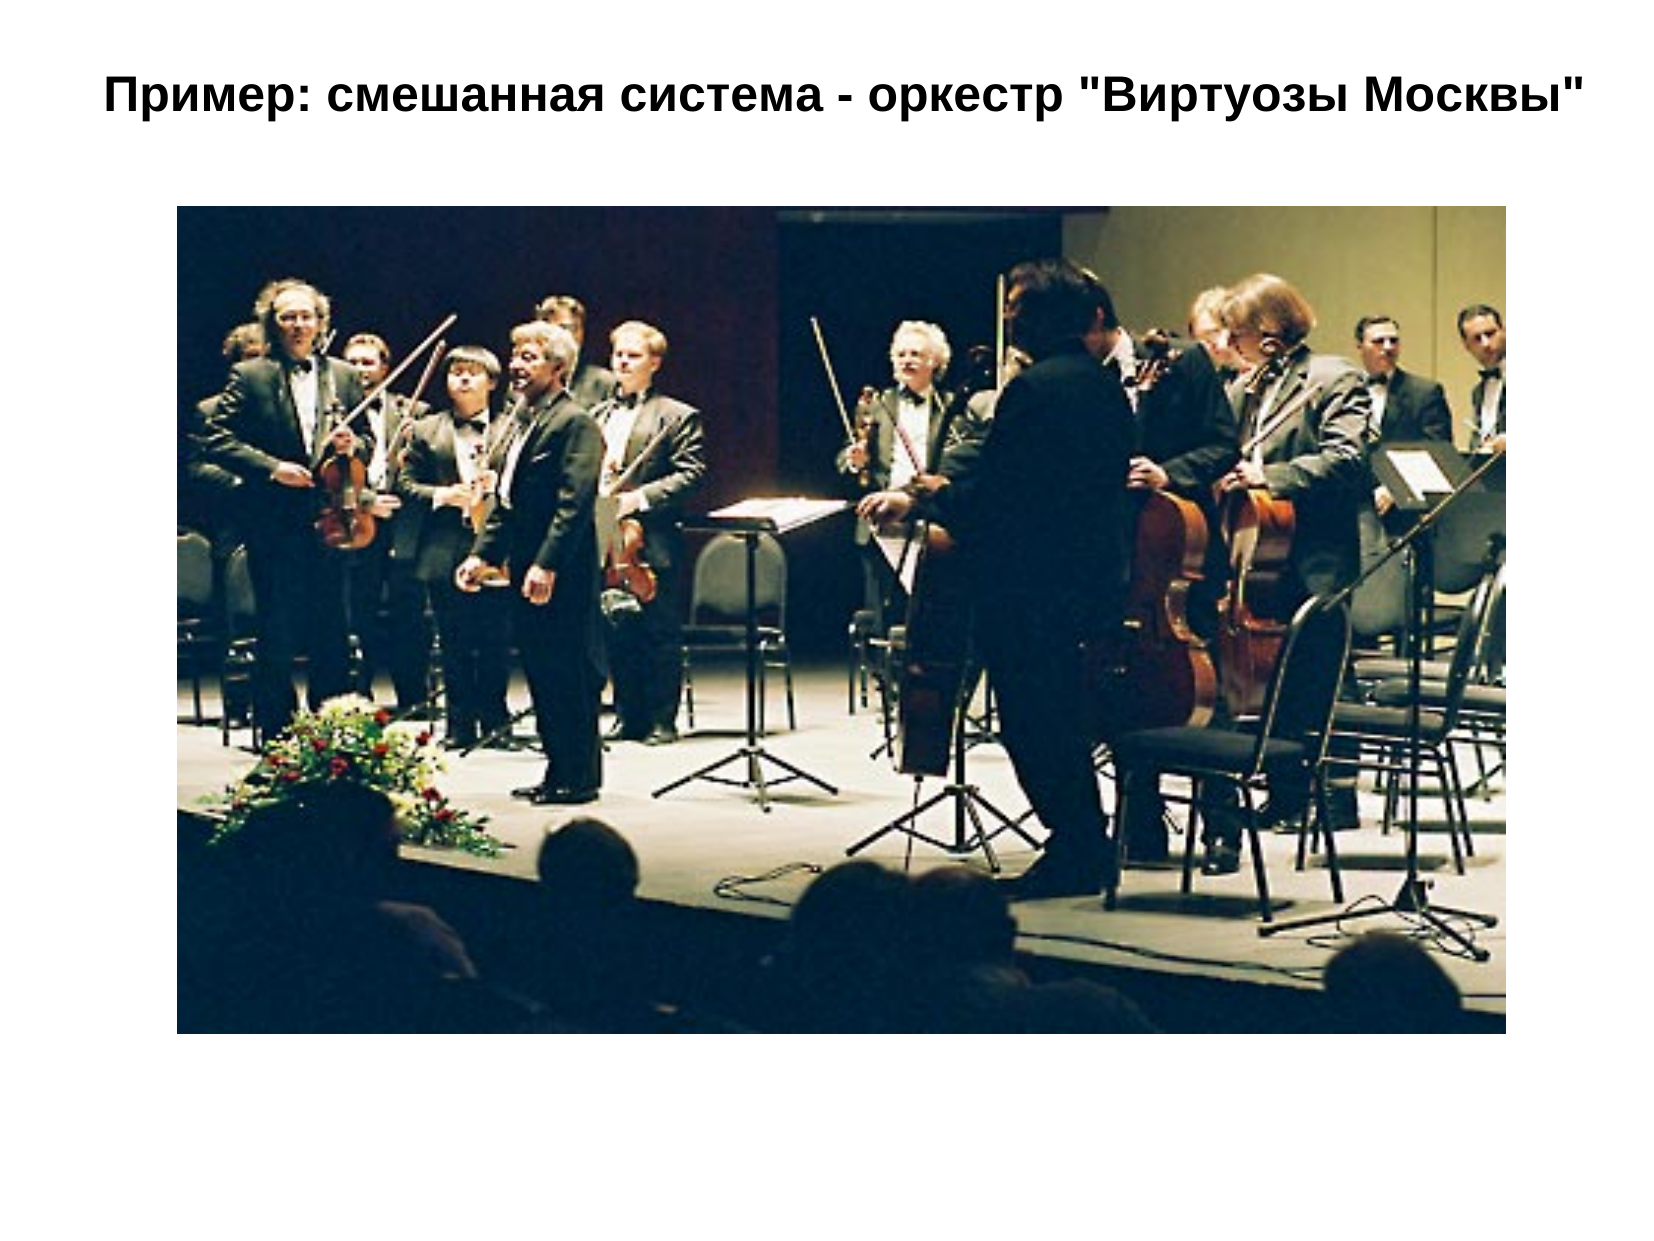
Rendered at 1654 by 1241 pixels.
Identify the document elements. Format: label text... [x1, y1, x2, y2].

picture [177, 206, 1506, 1034]
text_box Пример: смешанная система - оркестр "Виртуозы Москвы" [88, 59, 1654, 131]
